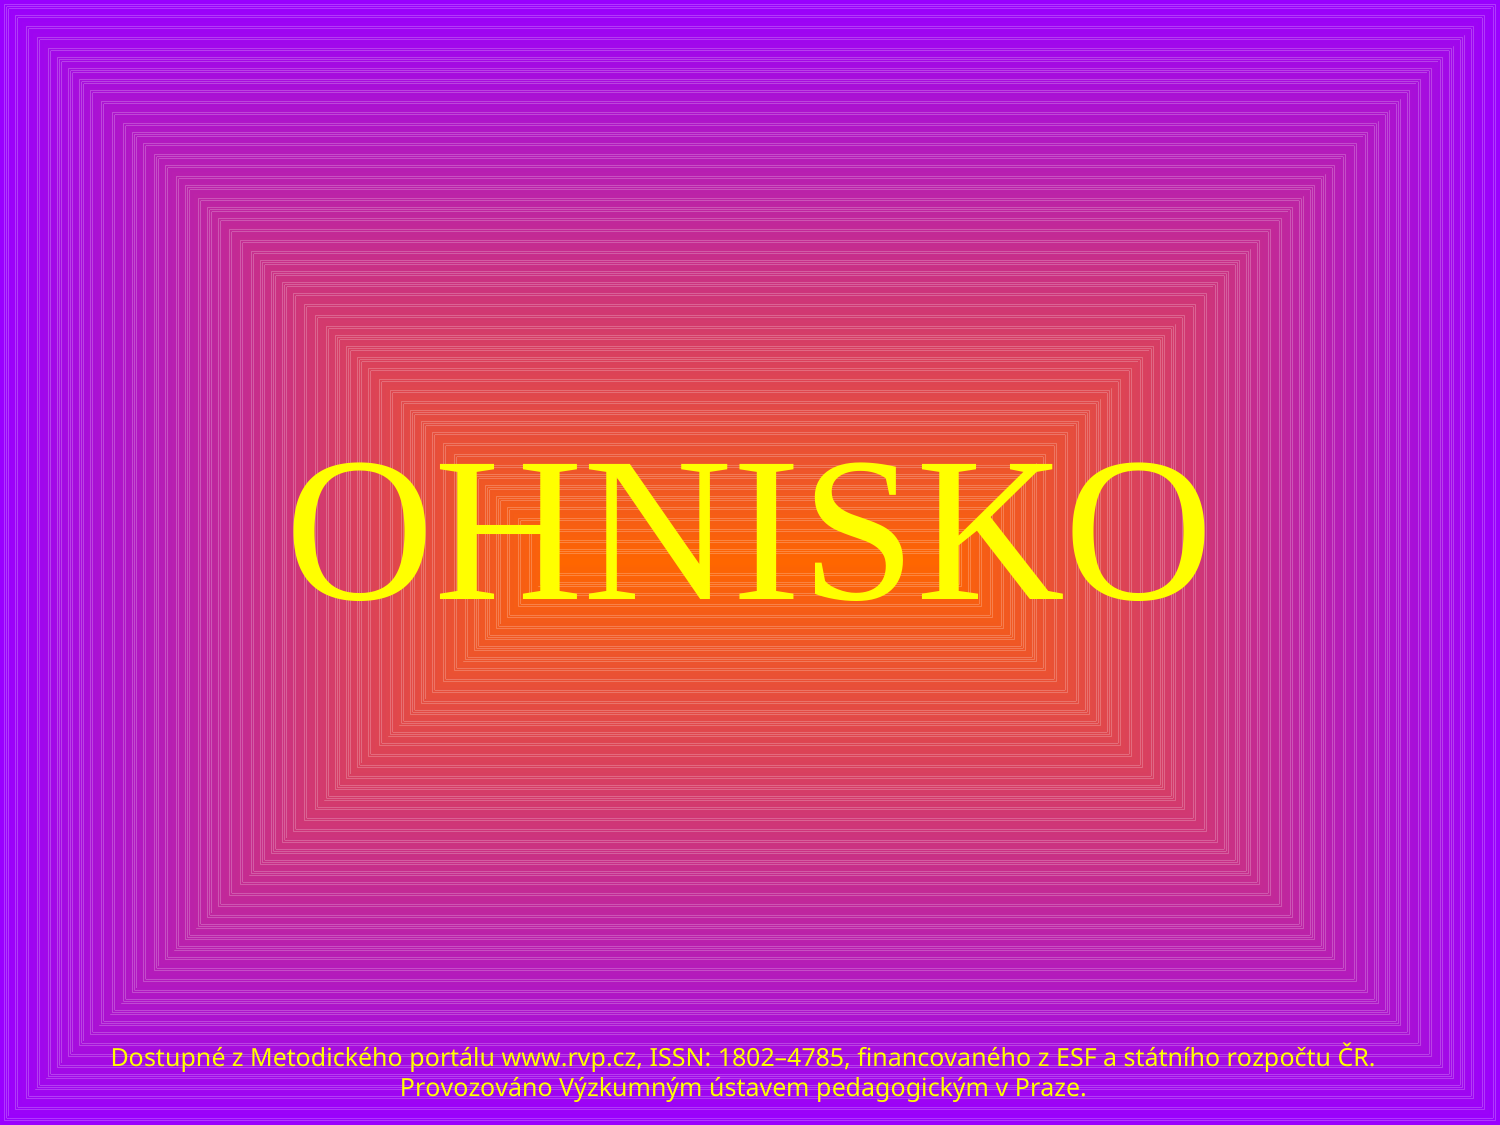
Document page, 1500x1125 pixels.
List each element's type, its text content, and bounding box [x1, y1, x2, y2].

text_box Dostupné z Metodického portálu www.rvp.cz, ISSN: 1802–4785, financovaného z ESF a státního rozpočtu ČR. Provozováno Výzkumným ústavem pedagogickým v Praze. [35, 1041, 1454, 1102]
text_box OHNISKO [0, 385, 1500, 649]
